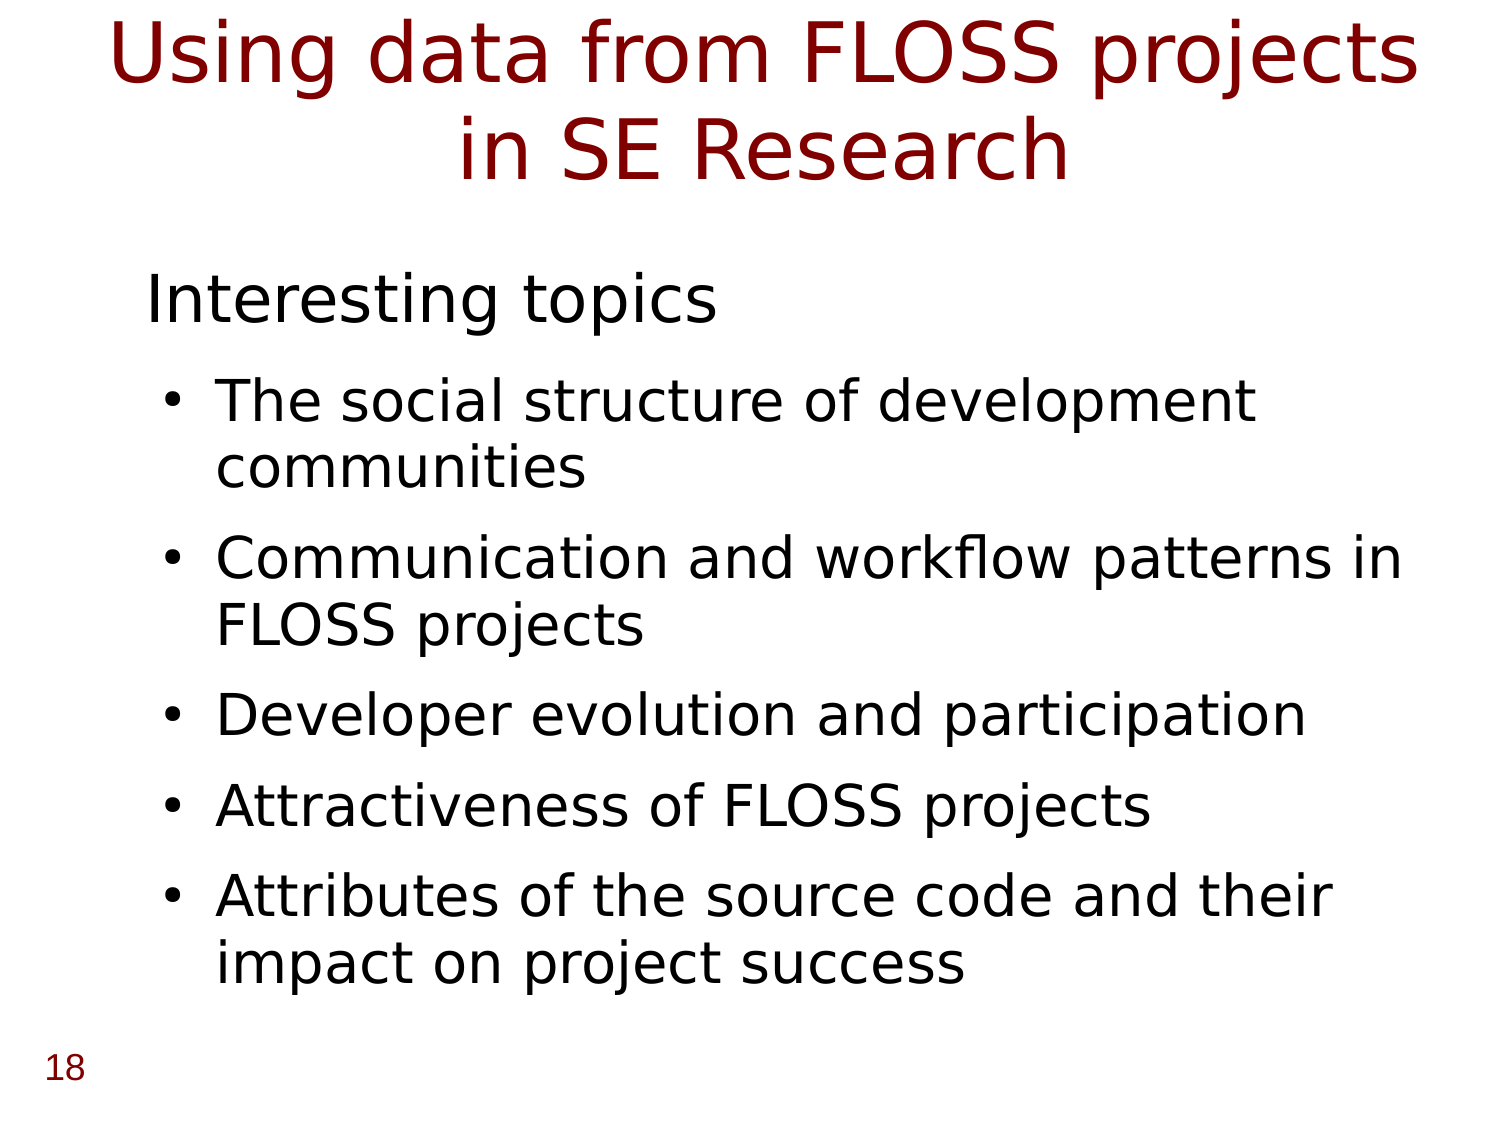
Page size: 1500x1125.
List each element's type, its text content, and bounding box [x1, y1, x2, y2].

title Using data from FLOSS projects in SE Research [70, 5, 1459, 200]
list Interesting topics The social structure of development communities Communication and workflow patterns in FLOSS projects Developer evolution and participation Attractiveness of FLOSS projects Attributes of the source code and their impact on project success [75, 261, 1447, 1004]
